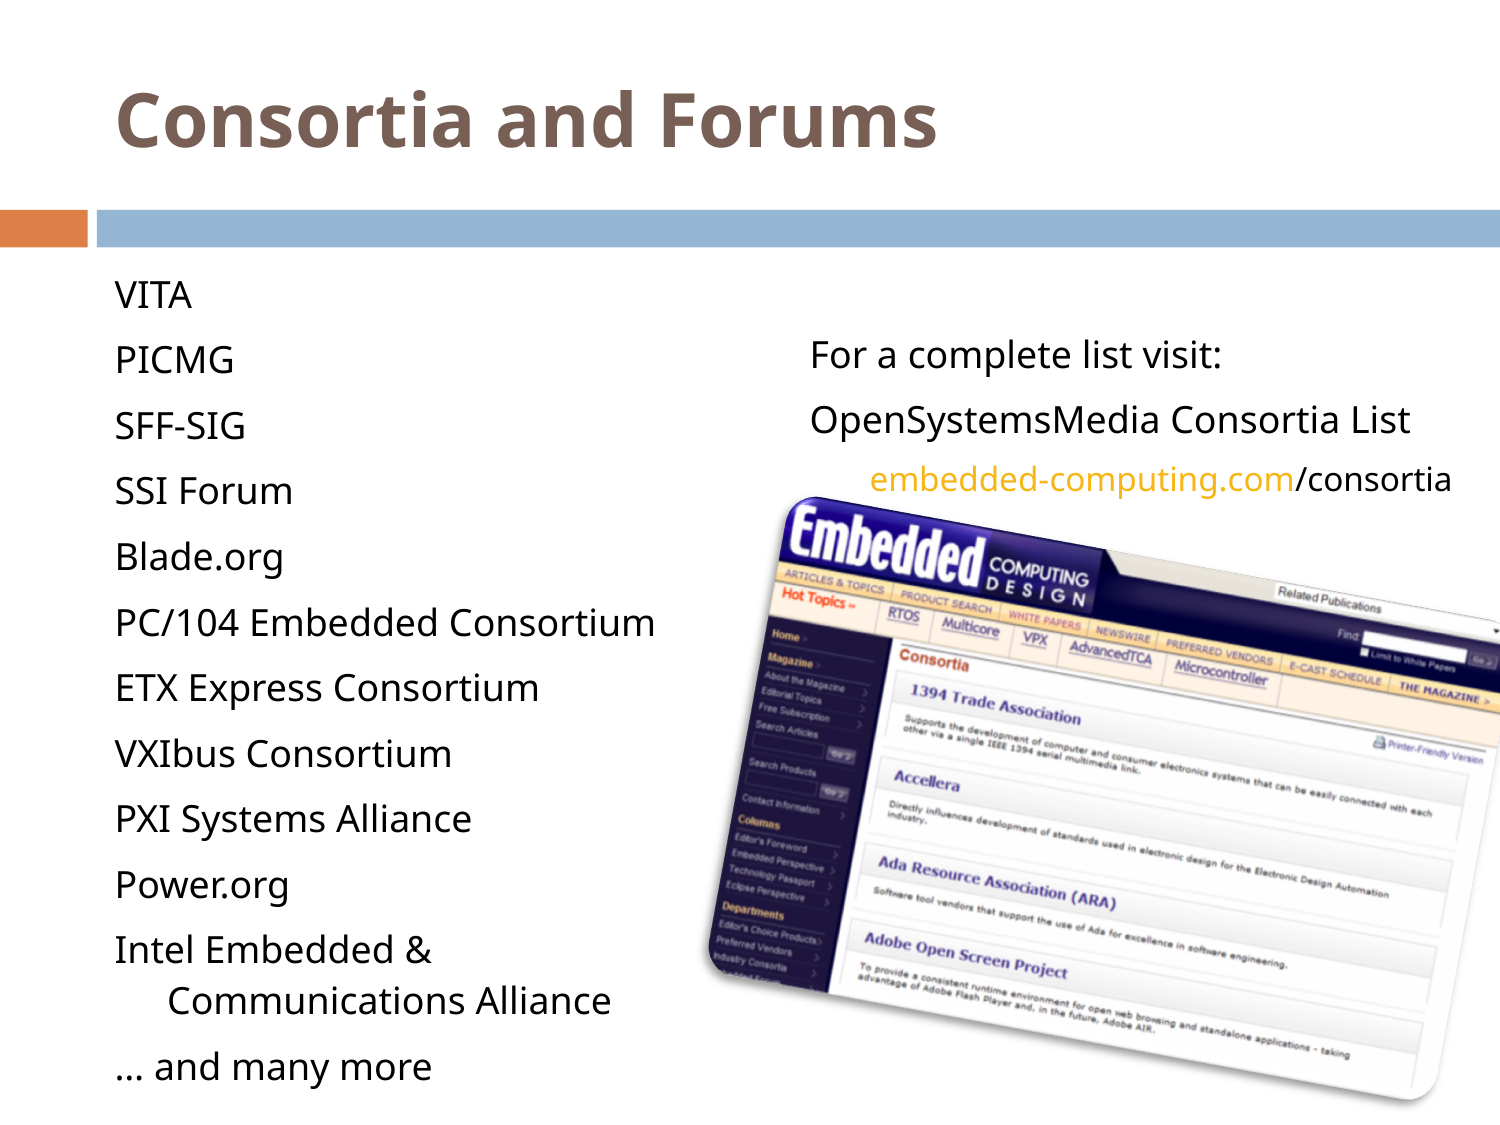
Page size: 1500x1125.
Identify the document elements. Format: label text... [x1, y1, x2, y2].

list For a complete list visit: OpenSystemsMedia Consortia List embedded-computing.com/consortia [794, 260, 1500, 1011]
title Consortia and Forums [99, 37, 1438, 201]
picture [738, 487, 1500, 1119]
list VITA PICMG SFF-SIG SSI Forum Blade.org PC/104 Embedded Consortium ETX Express Consortium VXIbus Consortium PXI Systems Alliance Power.org Intel Embedded & Communications Alliance … and many more [99, 260, 738, 1125]
